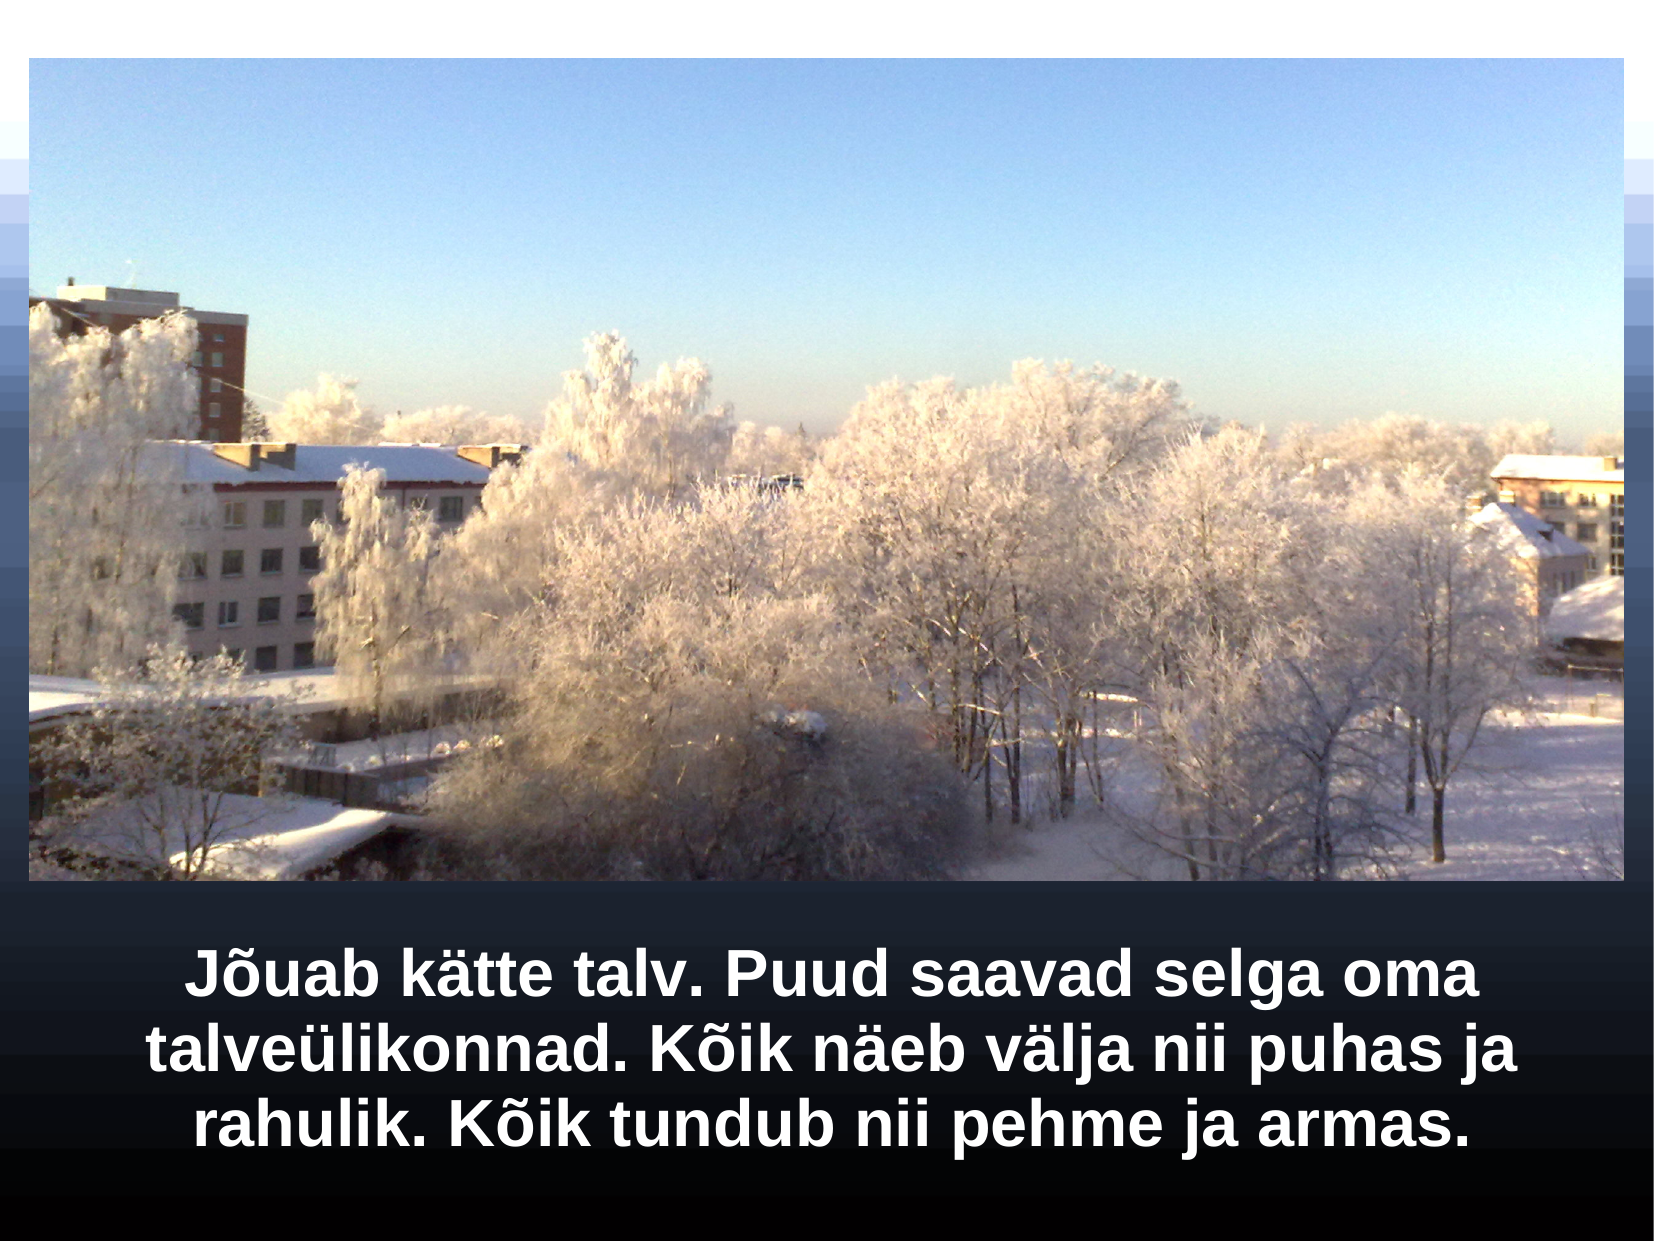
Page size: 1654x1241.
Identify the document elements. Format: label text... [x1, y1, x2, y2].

title Jõuab kätte talv. Puud saavad selga oma talveülikonnad. Kõik näeb välja nii puhas ja rahulik. Kõik tundub nii pehme ja armas. [88, 915, 1577, 1182]
picture [0, 0, 1654, 1241]
